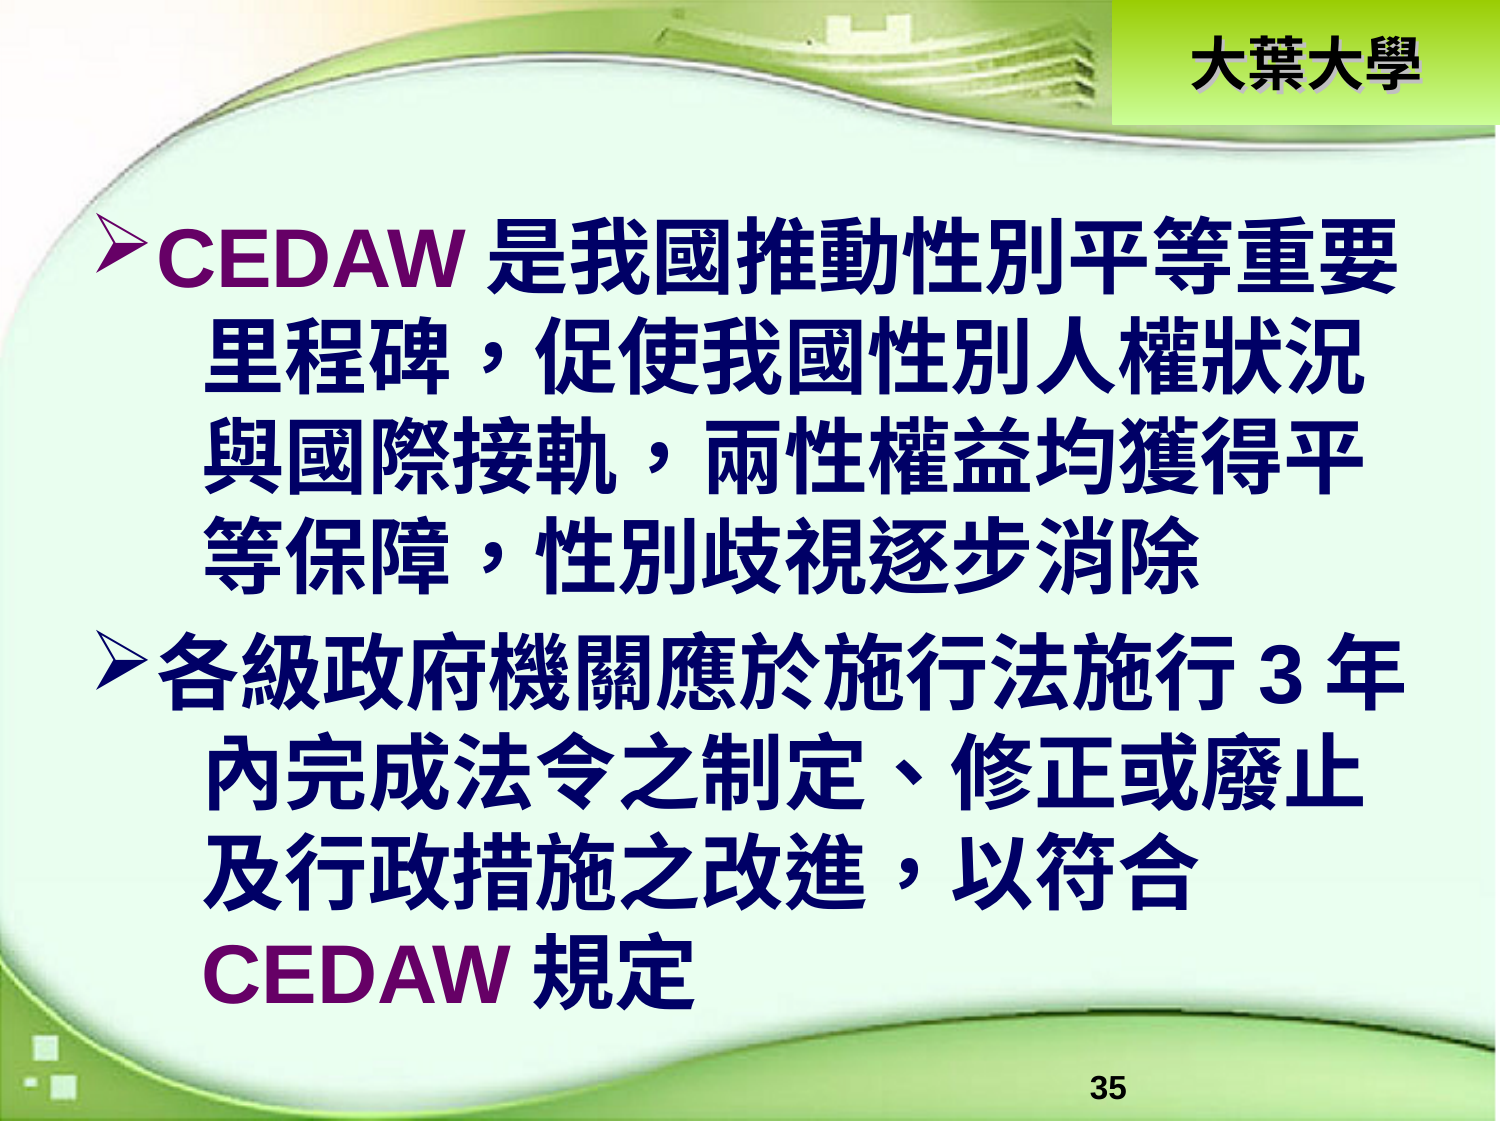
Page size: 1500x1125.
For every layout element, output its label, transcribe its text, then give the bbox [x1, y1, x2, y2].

text_box CEDAW是我國推動性別平等重要里程碑，促使我國性別人權狀況與國際接軌，兩性權益均獲得平等保障，性別歧視逐步消除 各級政府機關應於施行法施行3年內完成法令之制定、修正或廢止及行政措施之改進，以符合CEDAW規定 [75, 196, 1426, 939]
